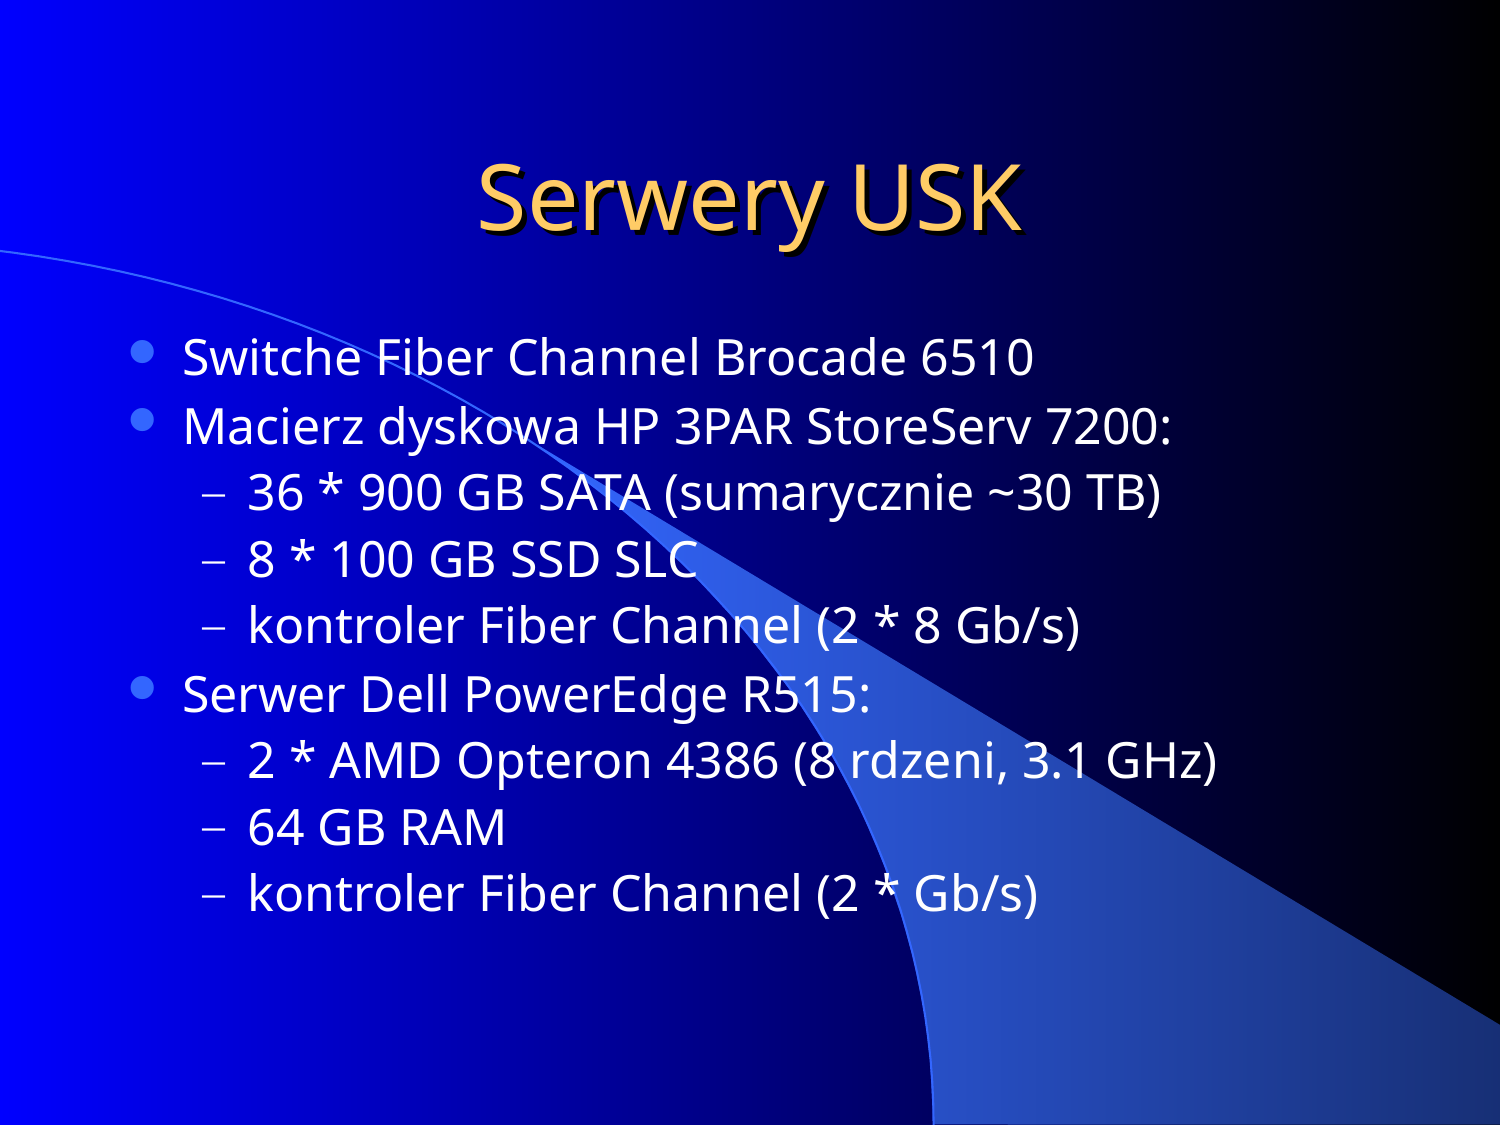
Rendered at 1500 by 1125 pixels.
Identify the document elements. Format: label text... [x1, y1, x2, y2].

title Serwery USK [112, 99, 1388, 288]
list Switche Fiber Channel Brocade 6510 Macierz dyskowa HP 3PAR StoreServ 7200: 36 * 900 GB SATA (sumarycznie ~30 TB) 8 * 100 GB SSD SLC kontroler Fiber Channel (2 * 8 Gb/s) Serwer Dell PowerEdge R515: 2 * AMD Opteron 4386 (8 rdzeni, 3.1 GHz) 64 GB RAM kontroler Fiber Channel (2 * Gb/s) [112, 324, 1388, 1000]
